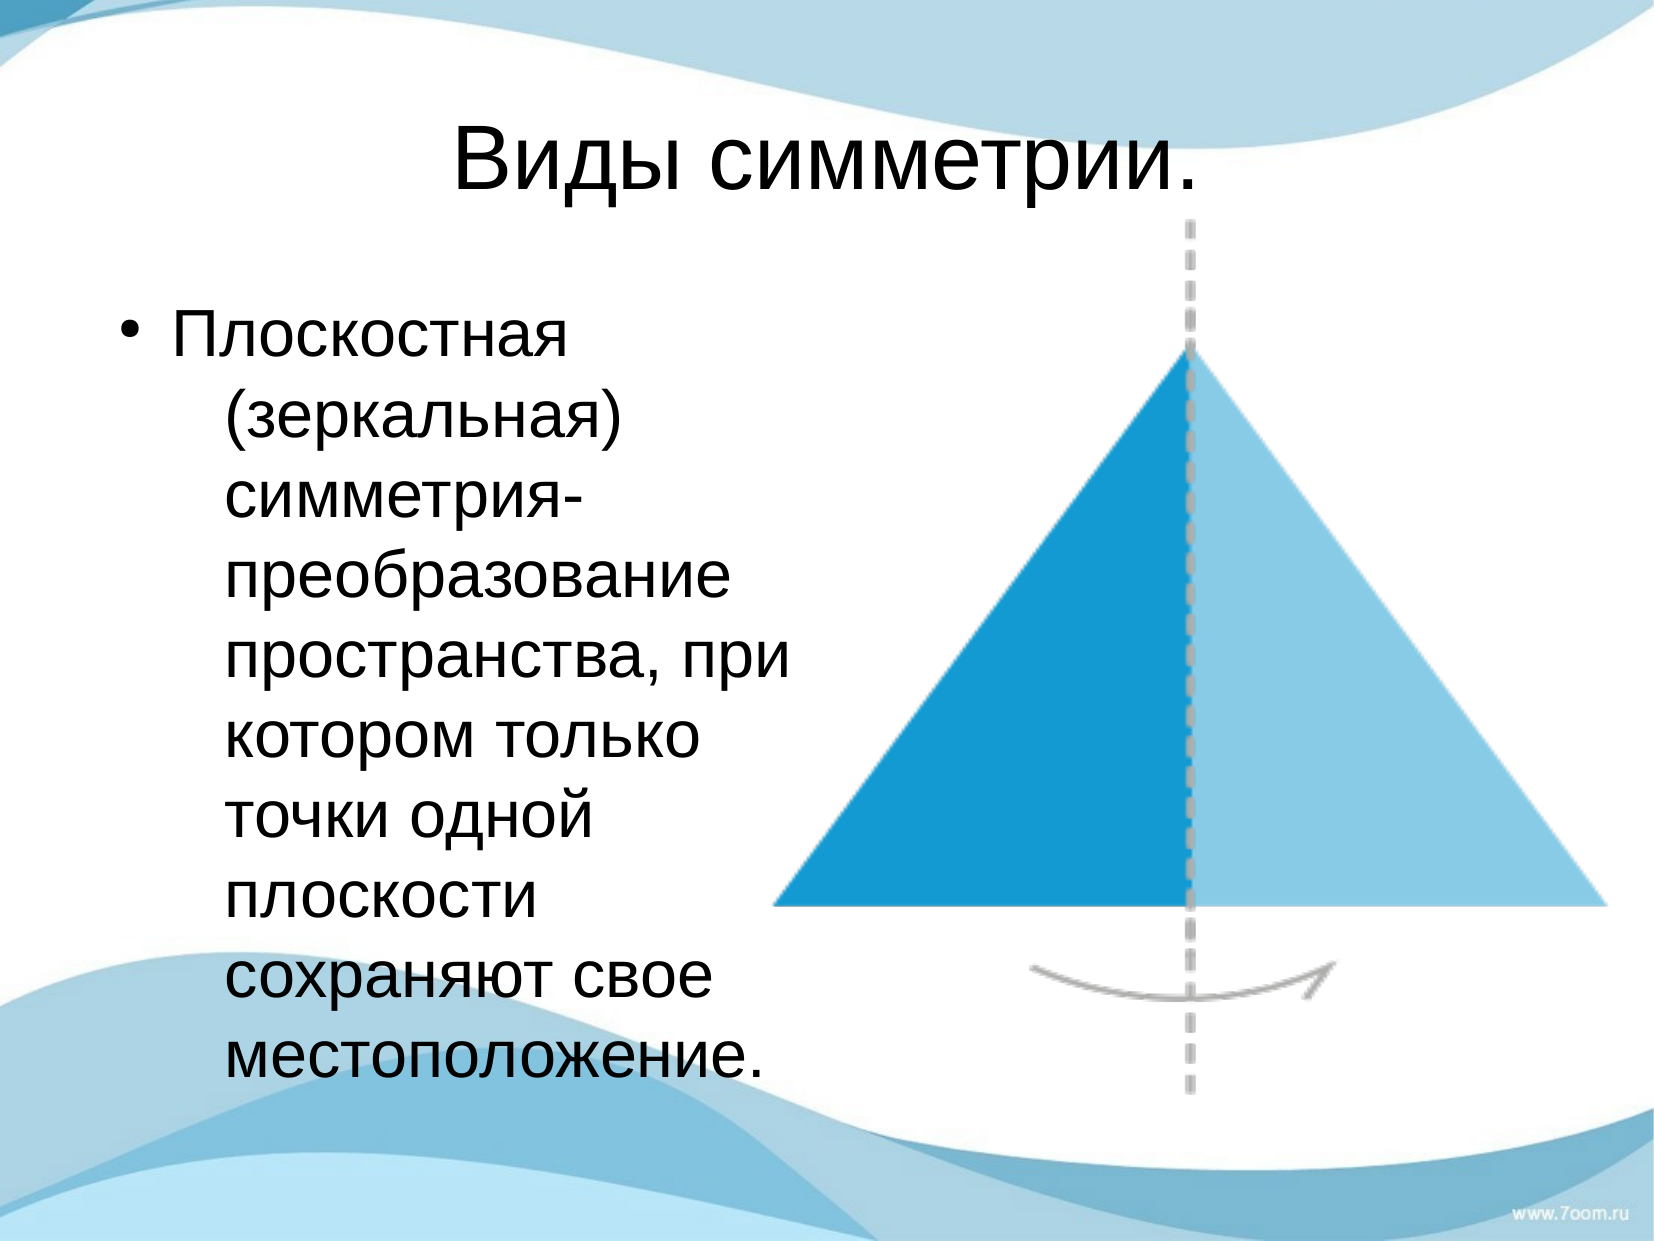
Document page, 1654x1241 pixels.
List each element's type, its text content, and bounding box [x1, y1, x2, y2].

title Виды симметрии. [82, 56, 1571, 250]
list Плоскостная (зеркальная) симметрия-преобразование пространства, при котором только точки одной плоскости сохраняют свое местоположение. [82, 290, 738, 1094]
picture [738, 206, 1654, 1109]
